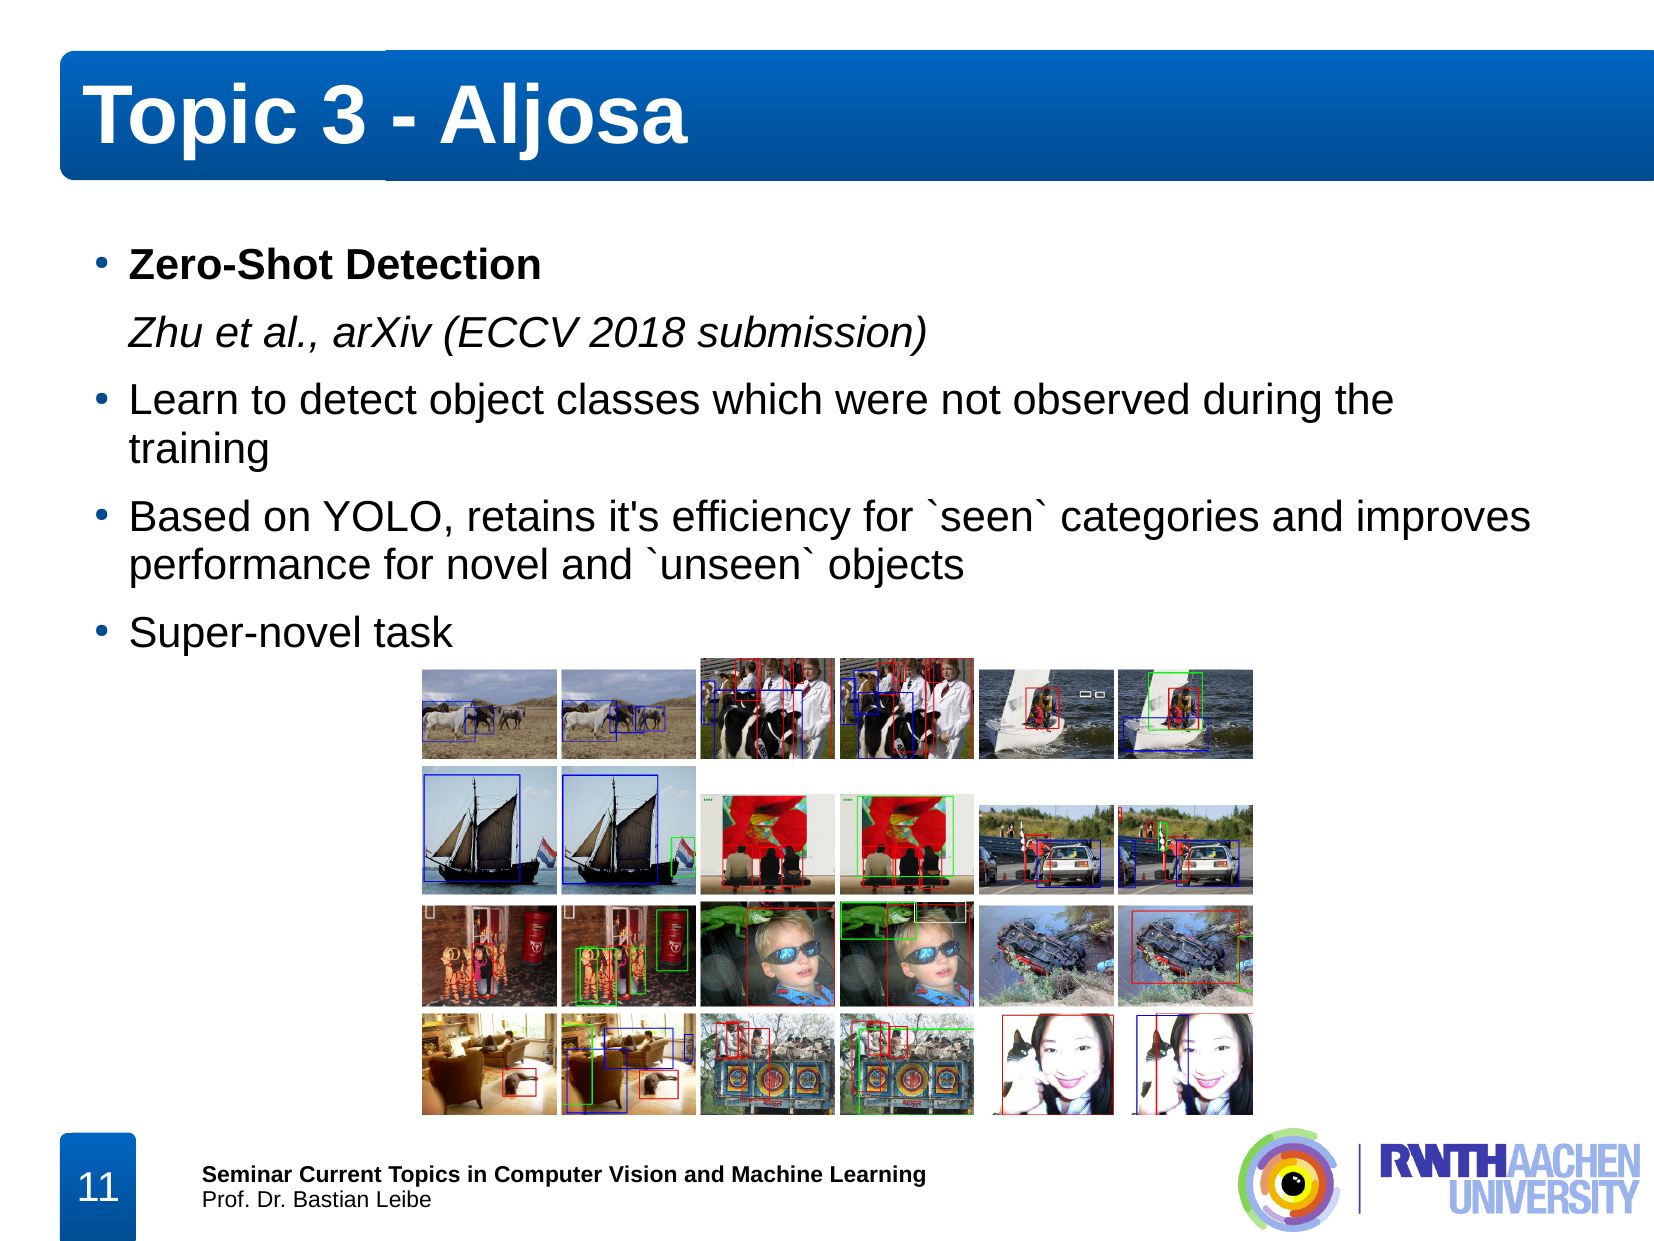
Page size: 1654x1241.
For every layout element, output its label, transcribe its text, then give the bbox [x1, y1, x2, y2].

picture [411, 654, 1259, 1120]
picture [1238, 1128, 1640, 1232]
title Topic 3 - Aljosa [82, 61, 1571, 168]
list Zero-Shot Detection Zhu et al., arXiv (ECCV 2018 submission) Learn to detect object classes which were not observed during the training Based on YOLO, retains it's efficiency for `seen` categories and improves performance for novel and `unseen` objects Super-novel task [82, 240, 1538, 661]
